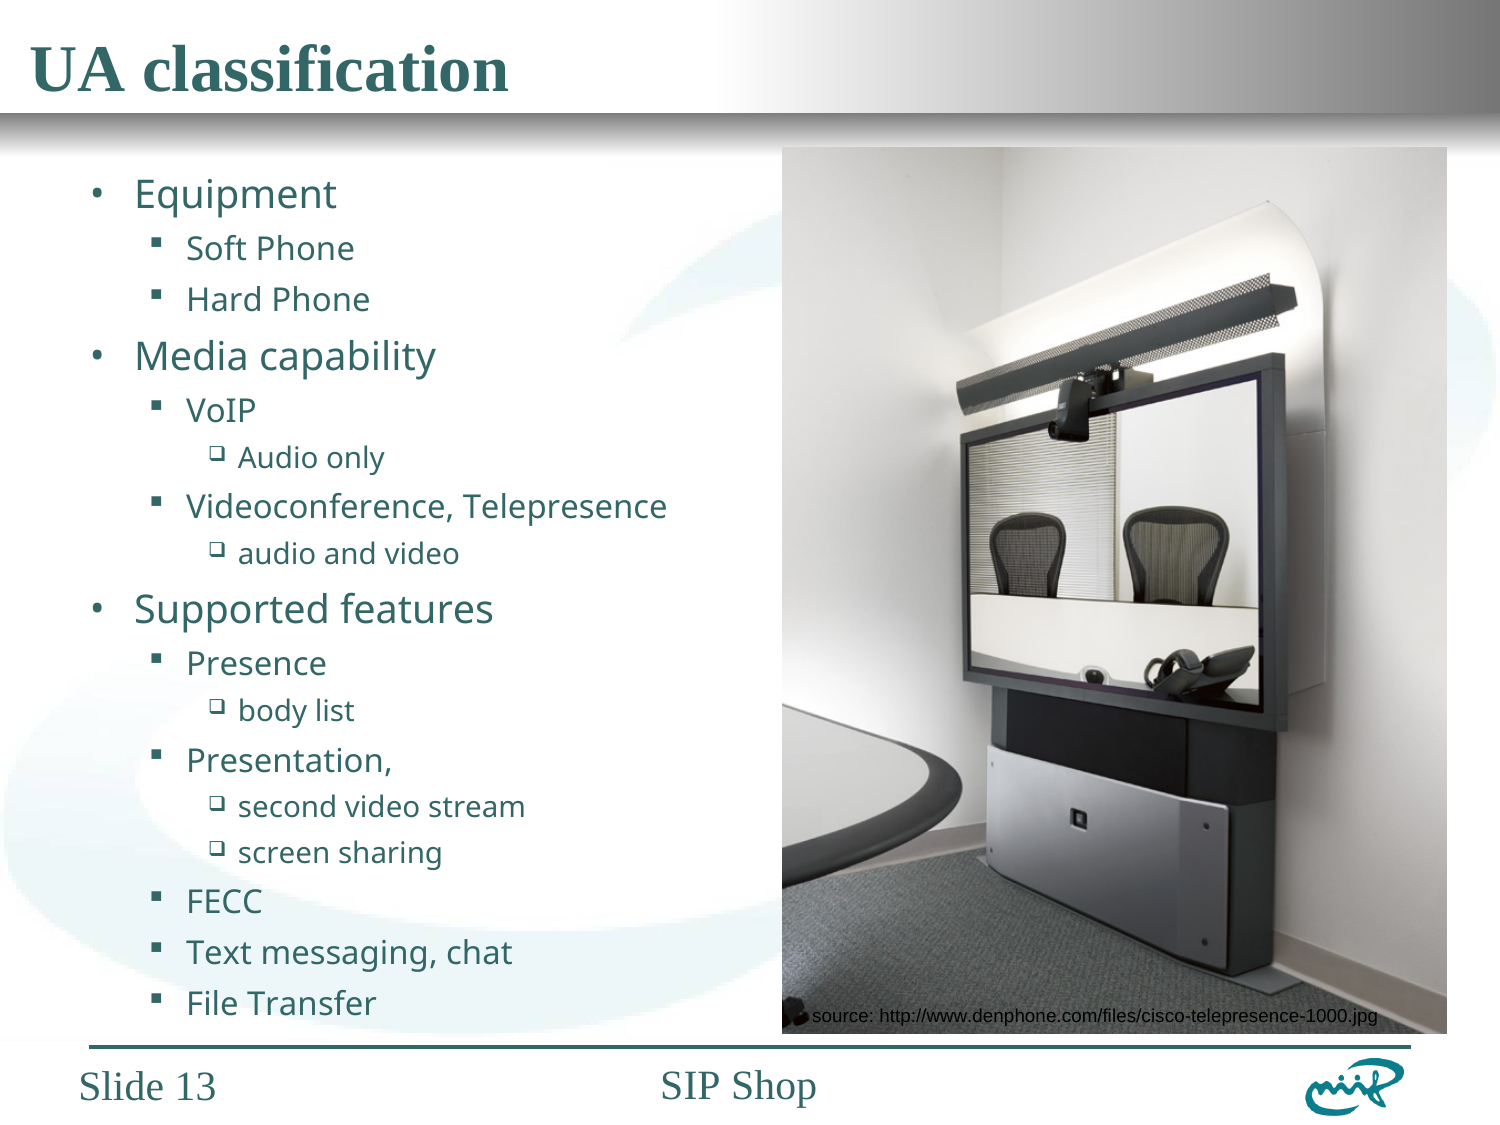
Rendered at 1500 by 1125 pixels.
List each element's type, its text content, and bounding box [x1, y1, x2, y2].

list Equipment Soft Phone Hard Phone Media capability VoIP Audio only Videoconference, Telepresence audio and video Supported features Presence body list Presentation, second video stream screen sharing FECC Text messaging, chat File Transfer [75, 160, 739, 1034]
text_box source: http://www.denphone.com/files/cisco-telepresence-1000.jpg [797, 996, 1412, 1034]
picture [1305, 1058, 1404, 1116]
title UA classification [14, 8, 1365, 122]
picture [0, 147, 1500, 1042]
